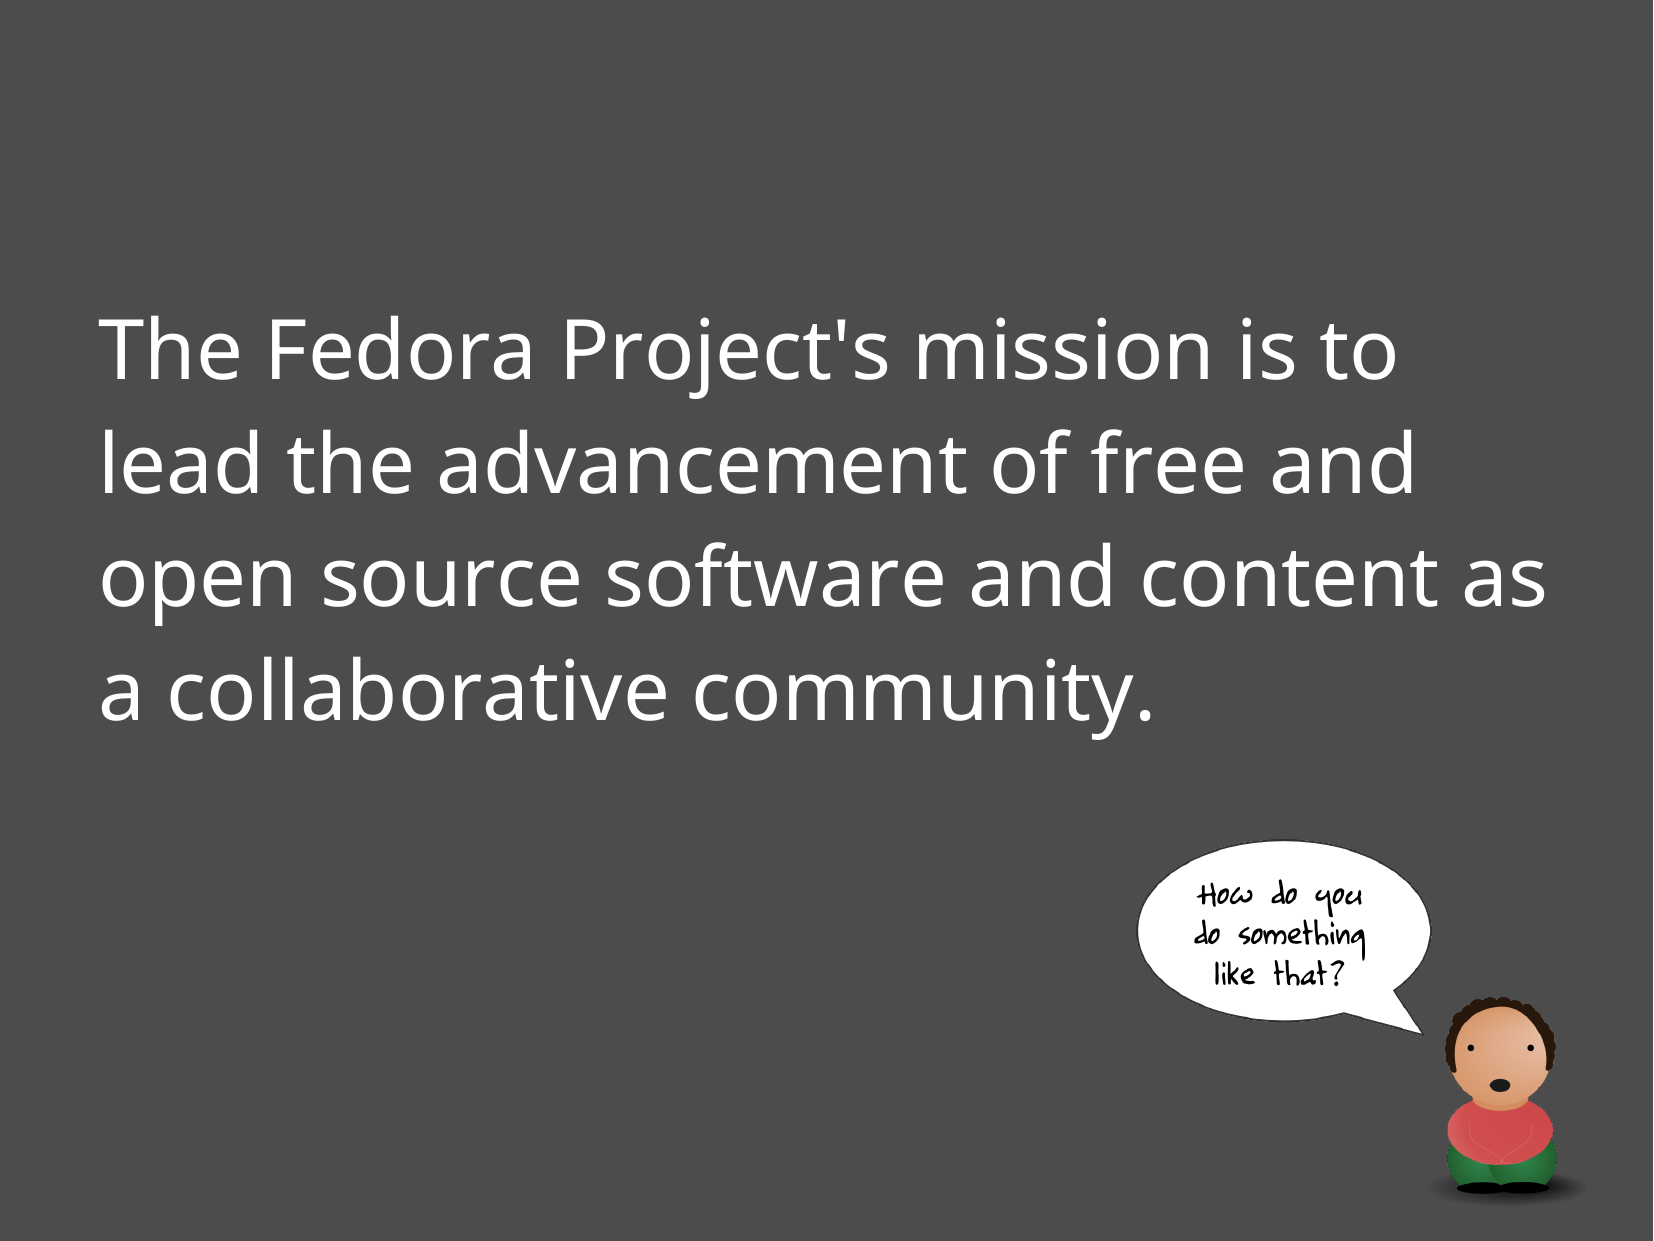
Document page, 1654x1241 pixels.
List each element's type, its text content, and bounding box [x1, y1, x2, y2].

title The Fedora Project's mission is to lead the advancement of free and open source software and content as a collaborative community. [98, 270, 1586, 766]
picture [1136, 839, 1588, 1207]
